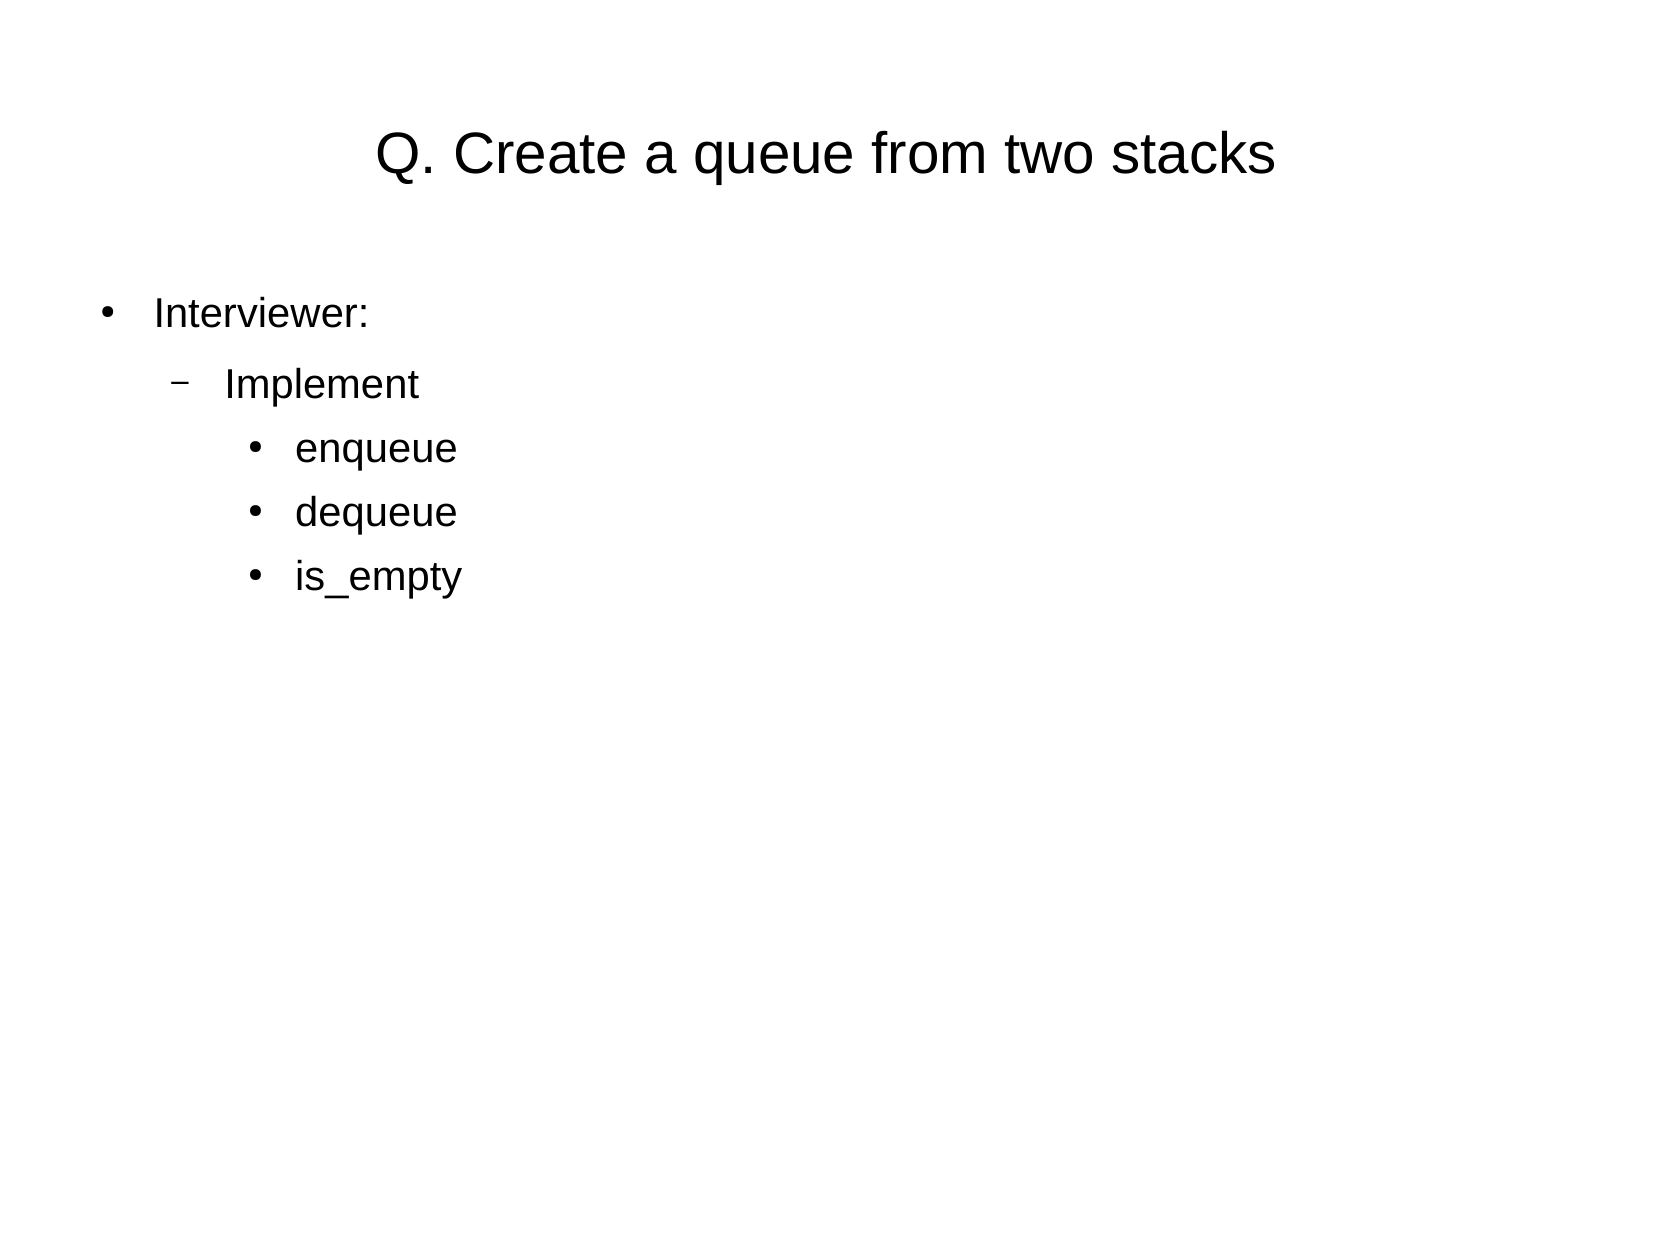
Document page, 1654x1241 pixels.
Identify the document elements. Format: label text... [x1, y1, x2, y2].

list Interviewer: Implement enqueue dequeue is_empty [82, 290, 1571, 1010]
title Q. Create a queue from two stacks [82, 49, 1571, 257]
